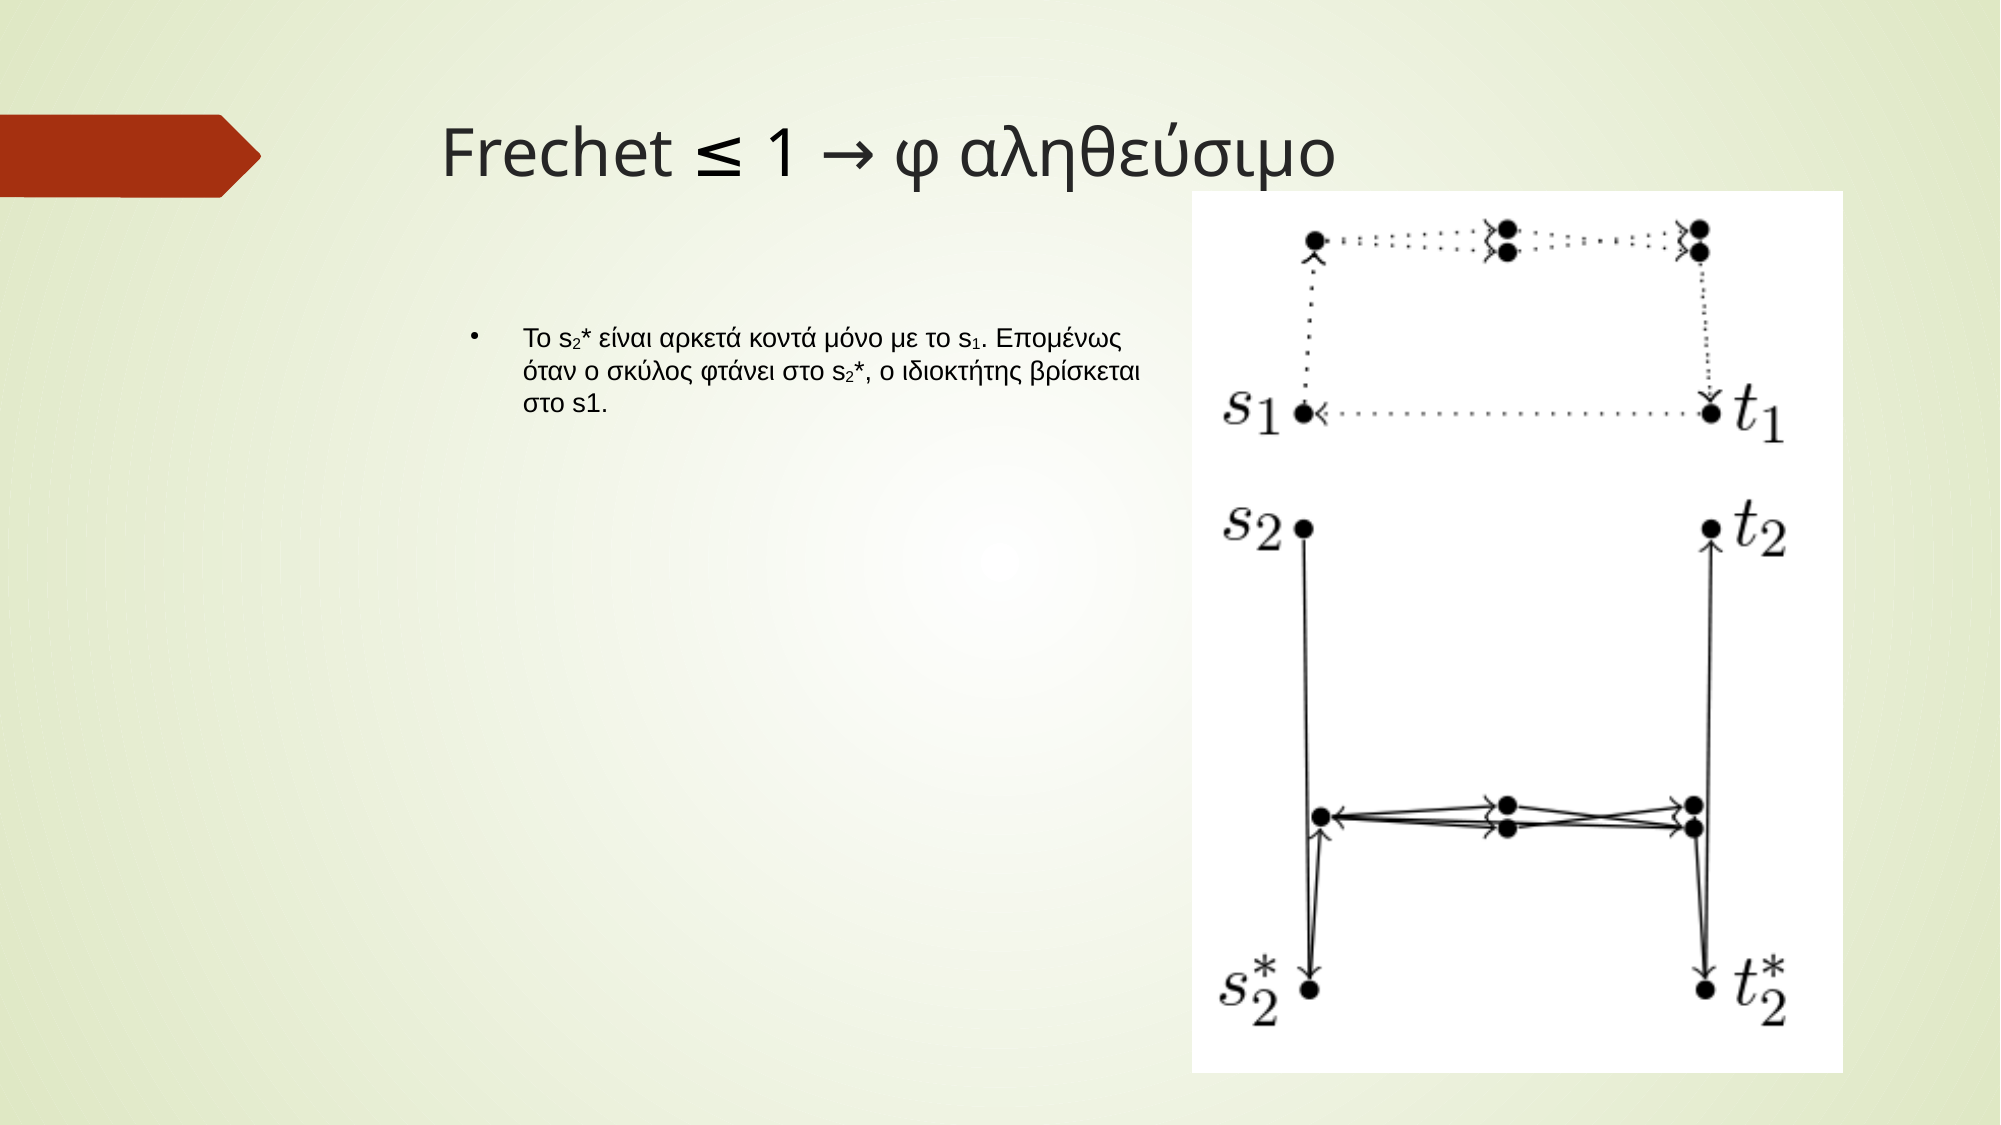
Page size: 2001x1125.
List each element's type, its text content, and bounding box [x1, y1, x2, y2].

picture [1192, 191, 1843, 1073]
title Frechet ≤ 1 → φ αληθεύσιμο [425, 102, 1888, 313]
list To s2* είναι αρκετά κοντά μόνο με το s1. Επομένως όταν ο σκύλος φτάνει στο s2*, ο ιδιοκτήτης βρίσκεται στο s1. [437, 313, 1192, 934]
